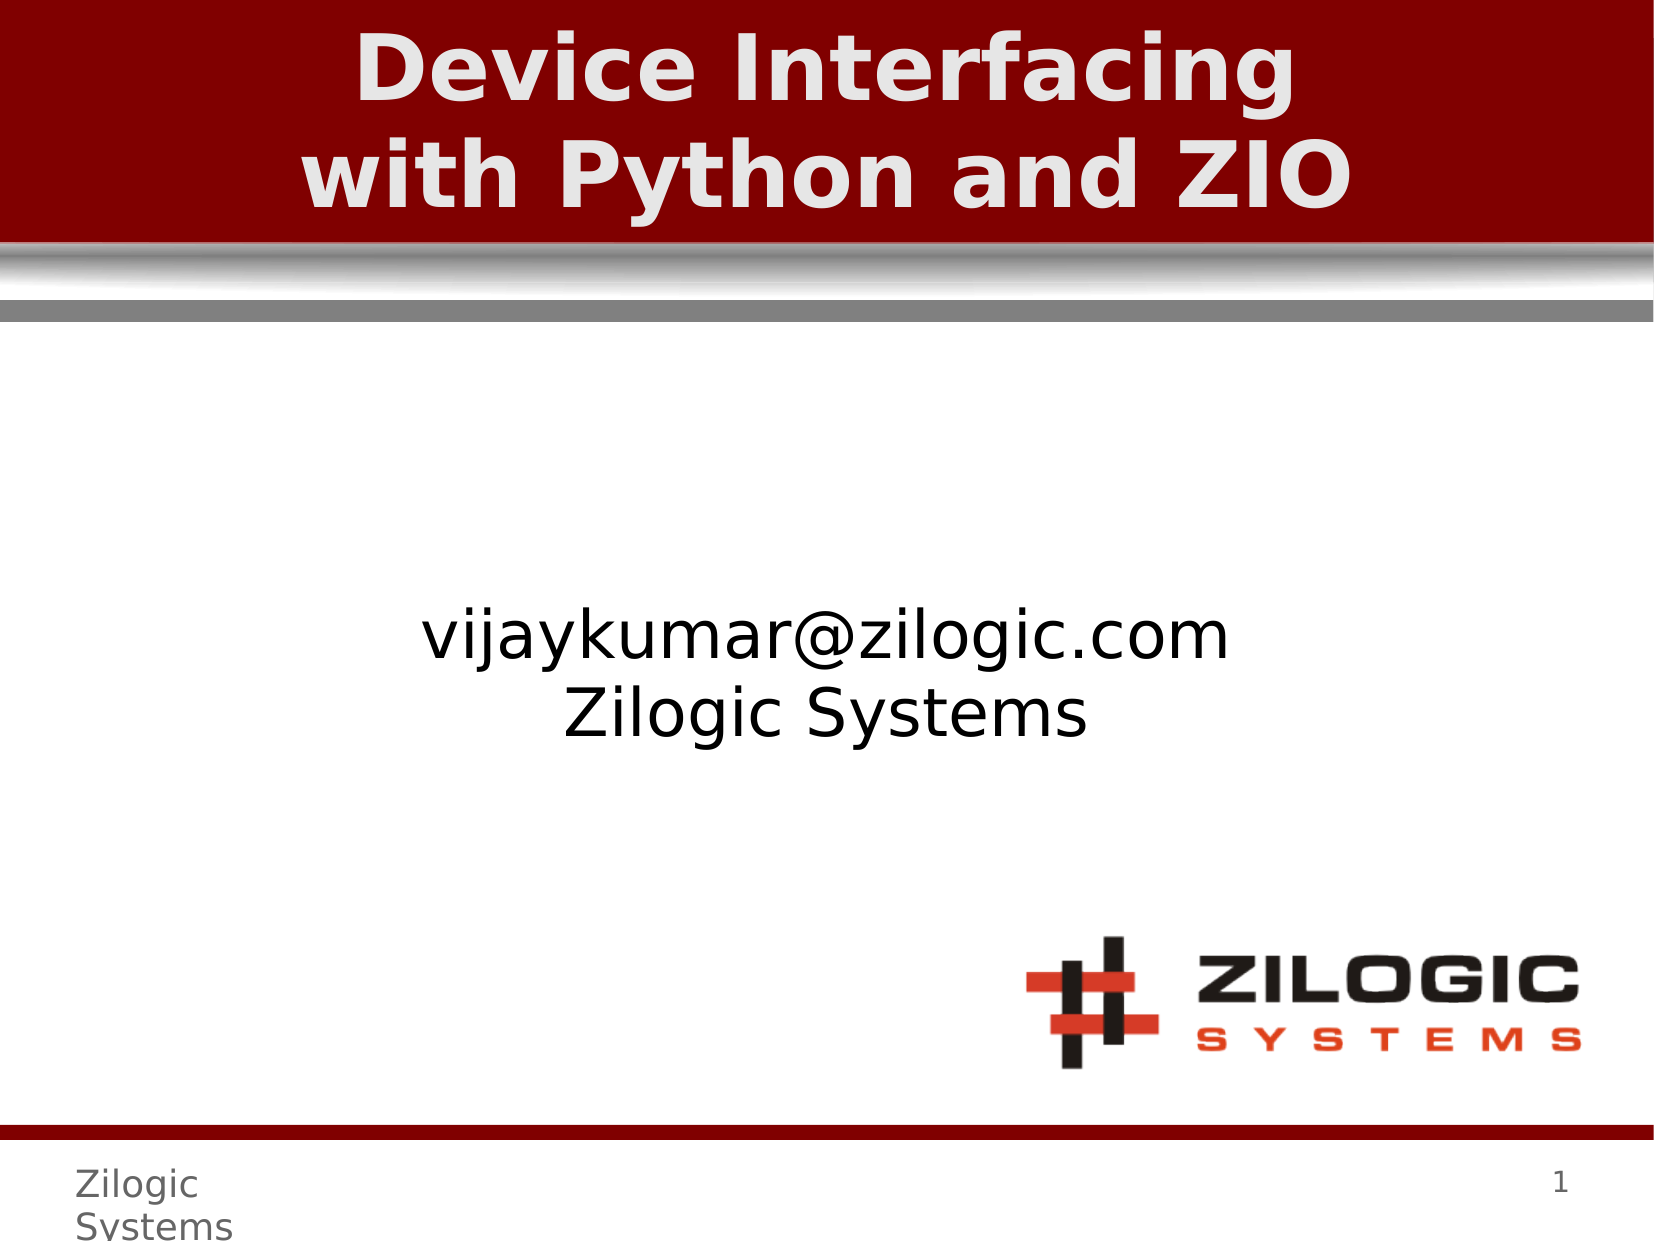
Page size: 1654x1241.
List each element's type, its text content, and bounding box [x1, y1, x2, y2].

subtitle vijaykumar@zilogic.com Zilogic Systems [82, 318, 1571, 1109]
title Device Interfacing with Python and ZIO [82, 14, 1571, 229]
picture [973, 915, 1625, 1092]
